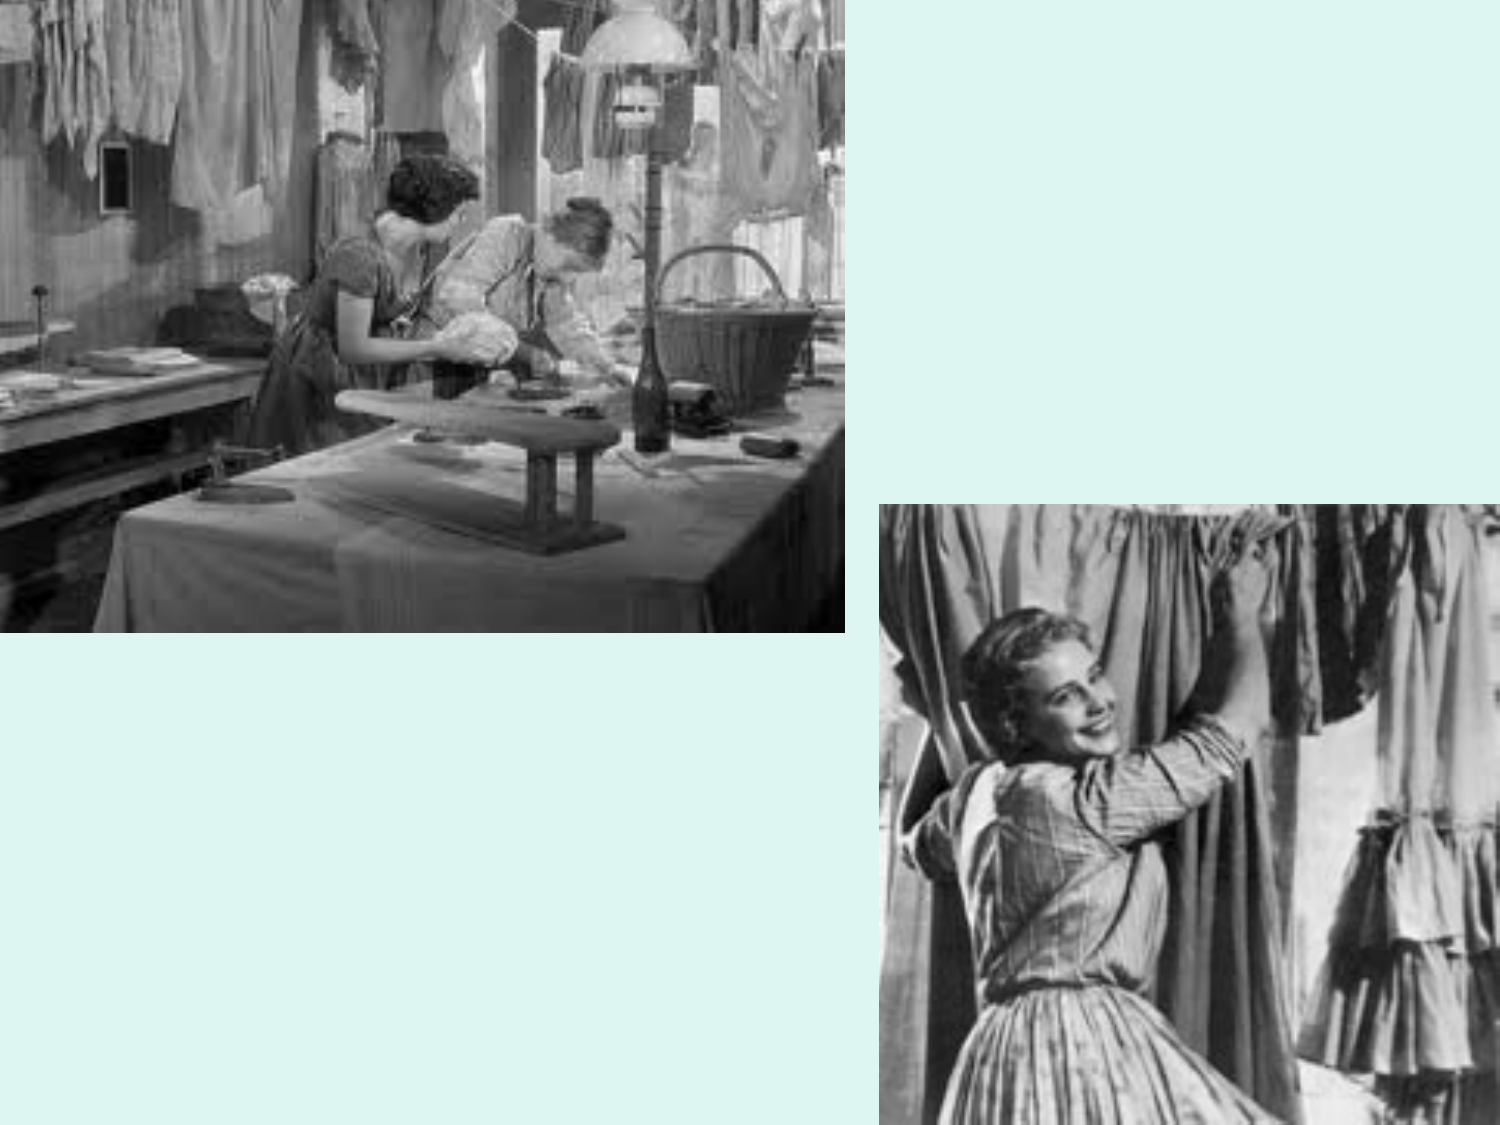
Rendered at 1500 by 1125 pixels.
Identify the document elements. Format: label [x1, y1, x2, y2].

picture [879, 504, 1500, 1125]
picture [0, 0, 845, 633]
